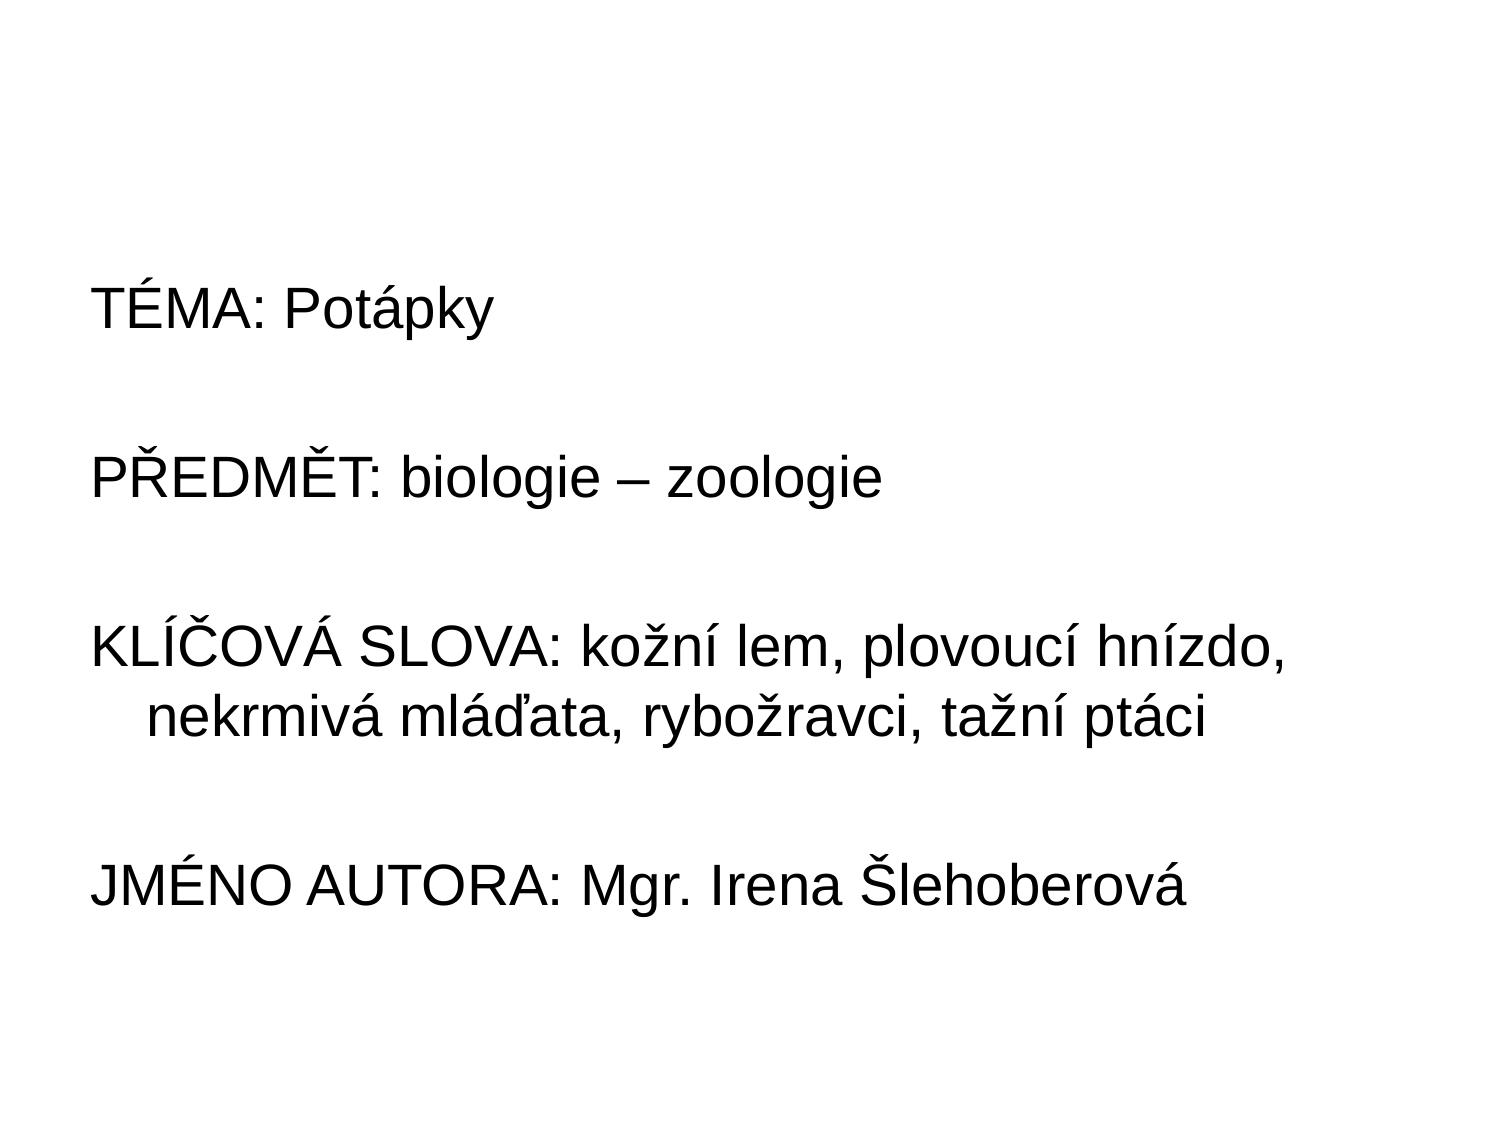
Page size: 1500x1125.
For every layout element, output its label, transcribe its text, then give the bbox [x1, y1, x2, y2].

list TÉMA: Potápky PŘEDMĚT: biologie – zoologie KLÍČOVÁ SLOVA: kožní lem, plovoucí hnízdo, nekrmivá mláďata, rybožravci, tažní ptáci JMÉNO AUTORA: Mgr. Irena Šlehoberová [75, 262, 1426, 1010]
